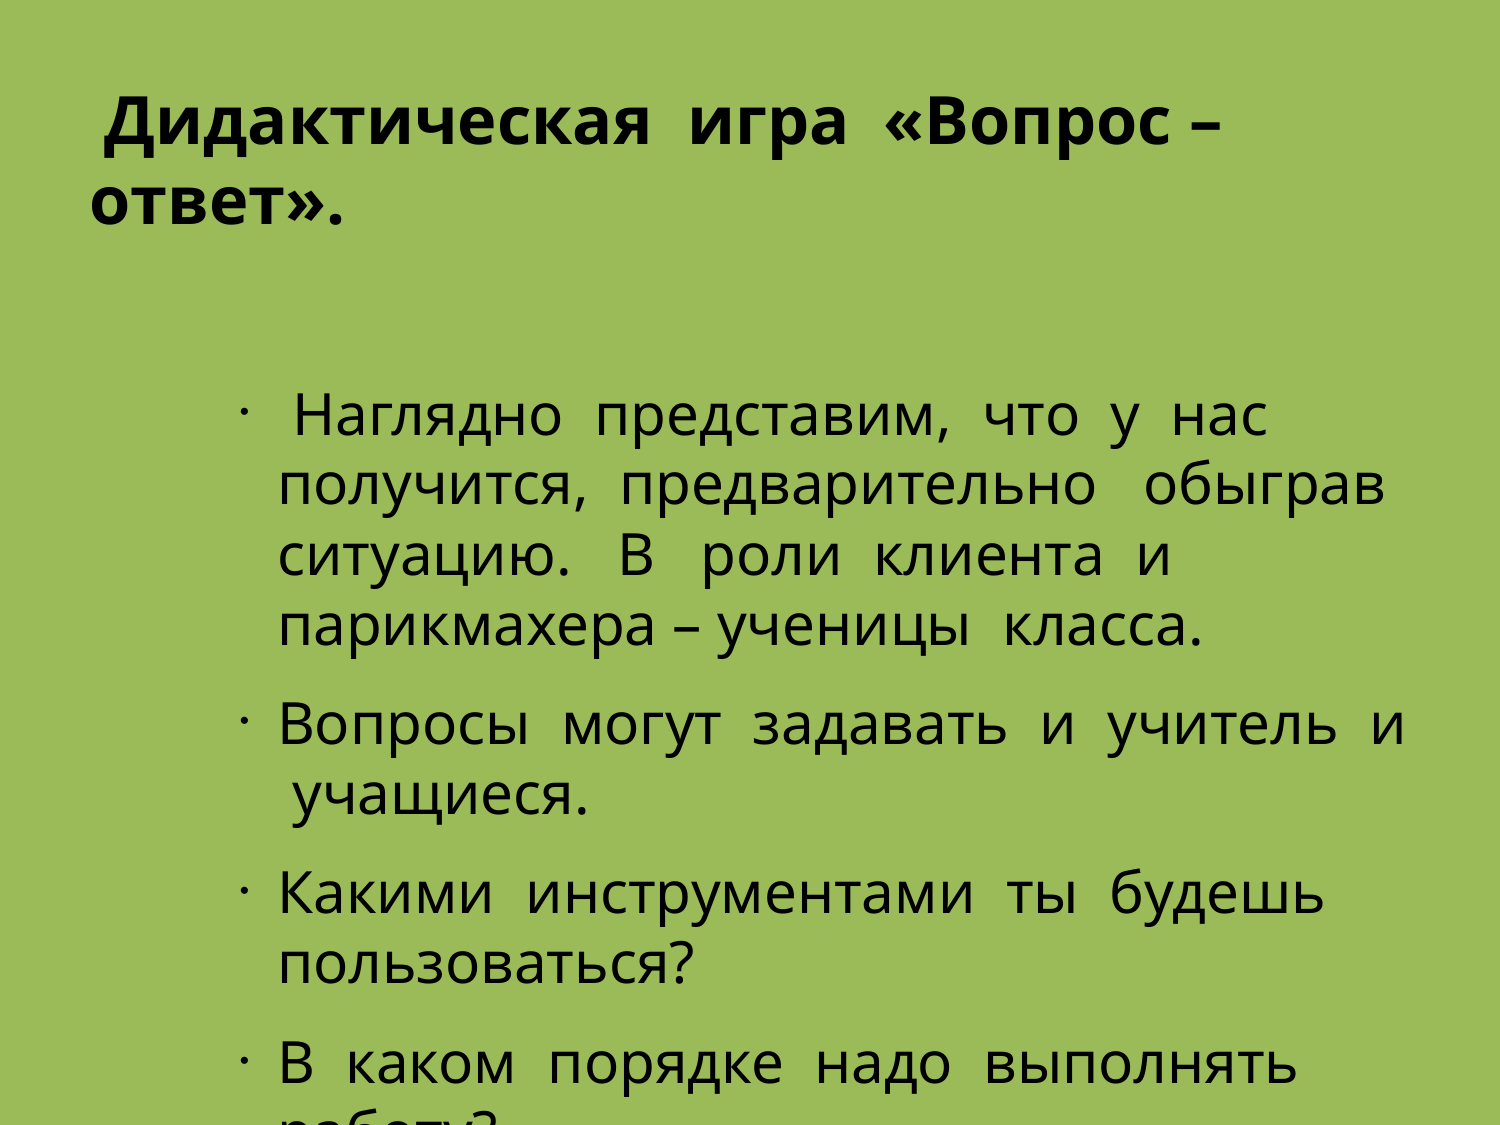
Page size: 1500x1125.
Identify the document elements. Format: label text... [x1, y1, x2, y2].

list Дидактическая игра «Вопрос – ответ». Наглядно представим, что у нас получится, предварительно обыграв ситуацию. В роли клиента и парикмахера – ученицы класса. Вопросы могут задавать и учитель и учащиеся. Какими инструментами ты будешь пользоваться? В каком порядке надо выполнять работу? Объясни значение слов: пробор, чёлка, прядь, локоны, кудри. Попробуй их сделать. Какой цвет волос посоветуешь клиенту? Пофантазируй над причёской. Что предложишь клиенту: локоны, косички, хвостики, стрижку, укладку, завивку? Подумай, понадобятся ли тебе заколки? Ты можешь вырезать выкройку как из белой так и из цветной бумаги. [75, 70, 1425, 1005]
